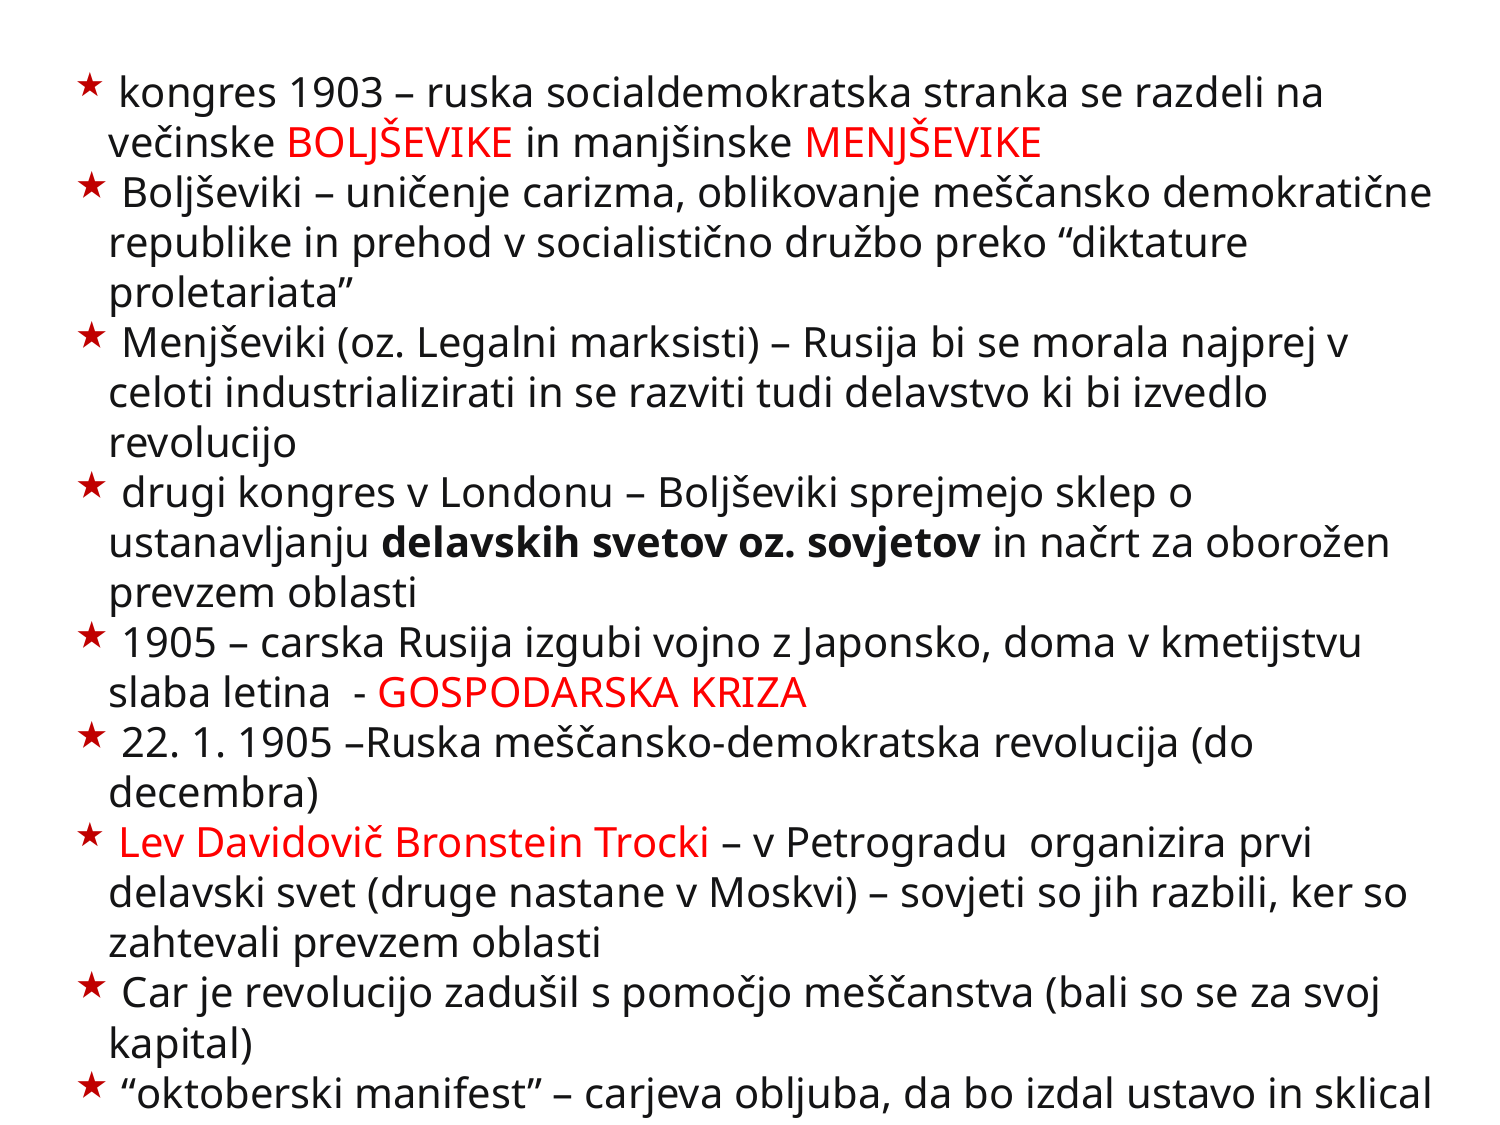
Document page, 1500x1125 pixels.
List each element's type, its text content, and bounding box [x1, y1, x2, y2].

text_box kongres 1903 – ruska socialdemokratska stranka se razdeli na večinske BOLJŠEVIKE in manjšinske MENJŠEVIKE Boljševiki – uničenje carizma, oblikovanje meščansko demokratične republike in prehod v socialistično družbo preko “diktature proletariata” Menjševiki (oz. Legalni marksisti) – Rusija bi se morala najprej v celoti industrializirati in se razviti tudi delavstvo ki bi izvedlo revolucijo drugi kongres v Londonu – Boljševiki sprejmejo sklep o ustanavljanju delavskih svetov oz. sovjetov in načrt za oborožen prevzem oblasti 1905 – carska Rusija izgubi vojno z Japonsko, doma v kmetijstvu slaba letina - GOSPODARSKA KRIZA 22. 1. 1905 –Ruska meščansko-demokratska revolucija (do decembra) Lev Davidovič Bronstein Trocki – v Petrogradu organizira prvi delavski svet (druge nastane v Moskvi) – sovjeti so jih razbili, ker so zahtevali prevzem oblasti Car je revolucijo zadušil s pomočjo meščanstva (bali so se za svoj kapital) “oktoberski manifest” – carjeva obljuba, da bo izdal ustavo in sklical parlament – DUMO (državni zbor) [58, 58, 1453, 1125]
